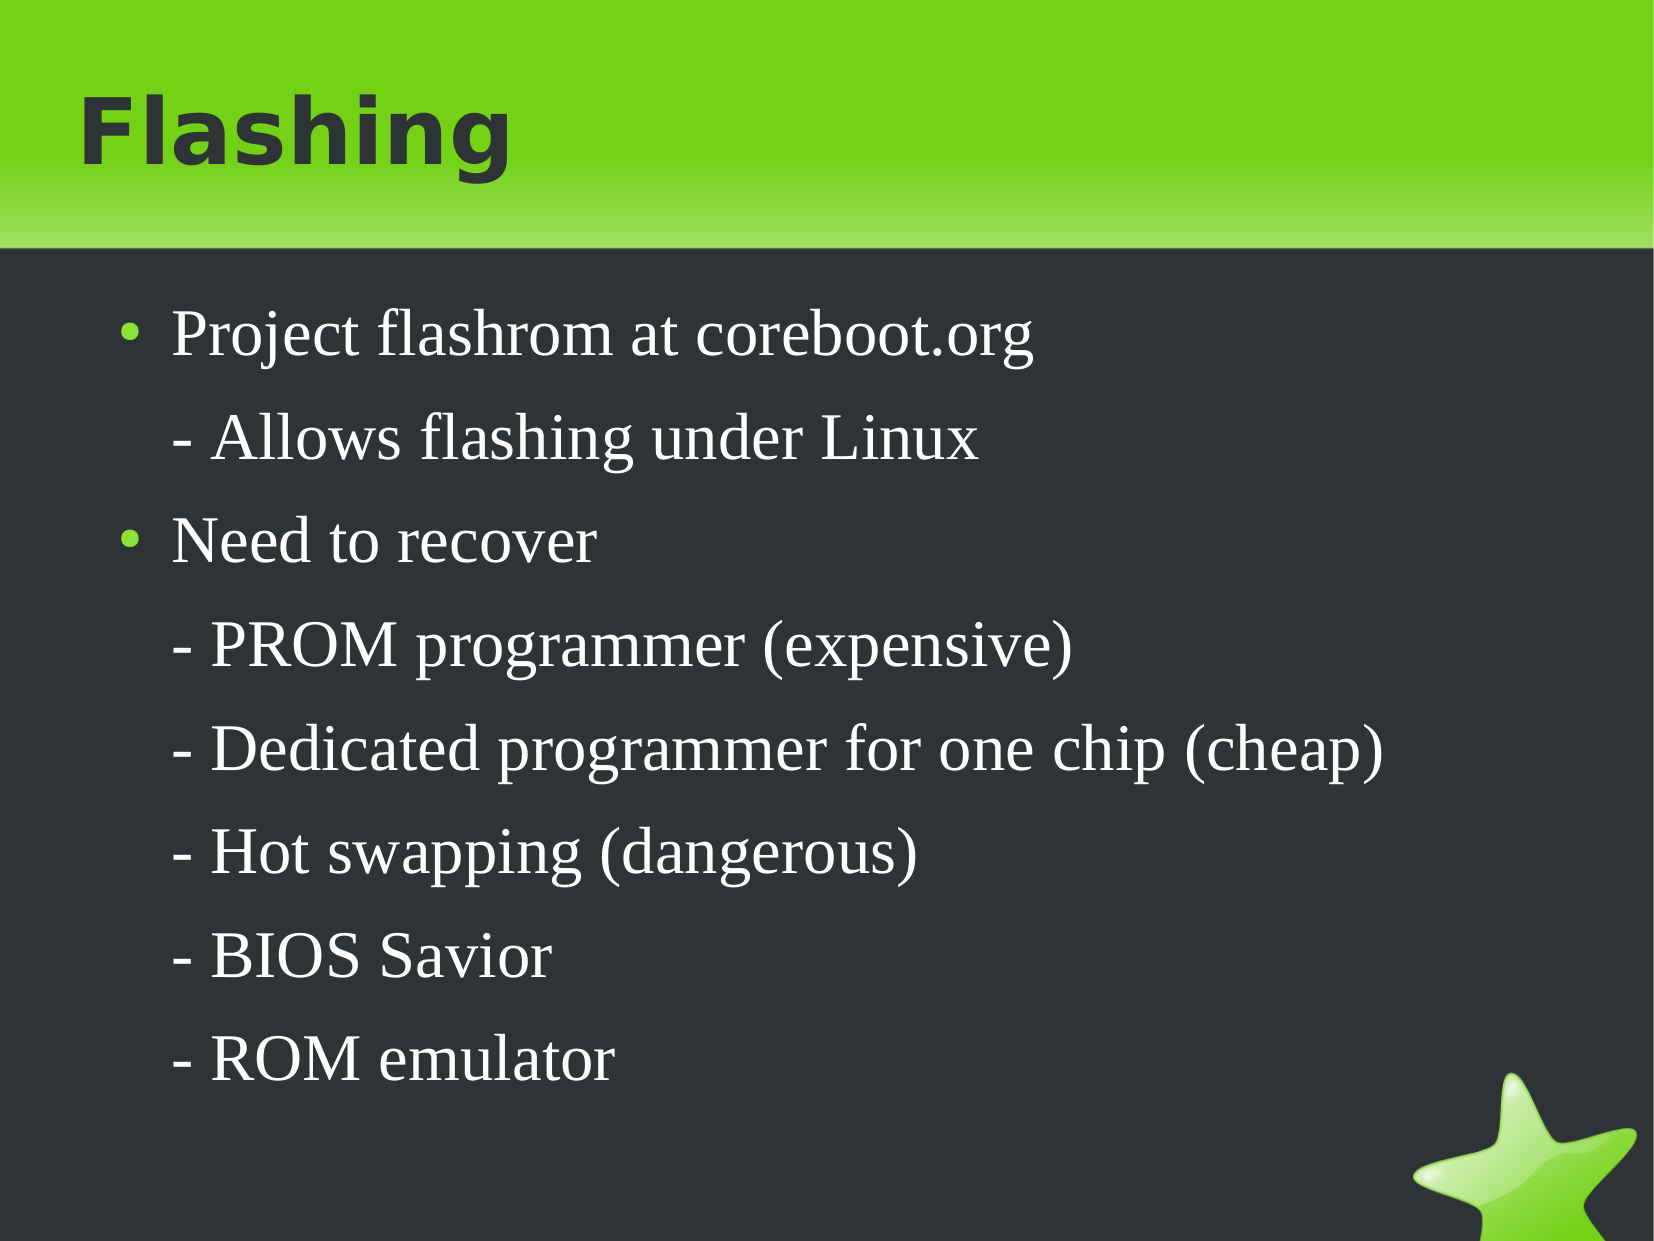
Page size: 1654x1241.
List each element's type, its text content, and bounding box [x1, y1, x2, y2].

picture [0, 0, 1654, 1241]
list Project flashrom at coreboot.org - Allows flashing under Linux Need to recover - PROM programmer (expensive) - Dedicated programmer for one chip (cheap) - Hot swapping (dangerous) - BIOS Savior - ROM emulator [82, 296, 1571, 1241]
title Flashing [76, 29, 1565, 237]
